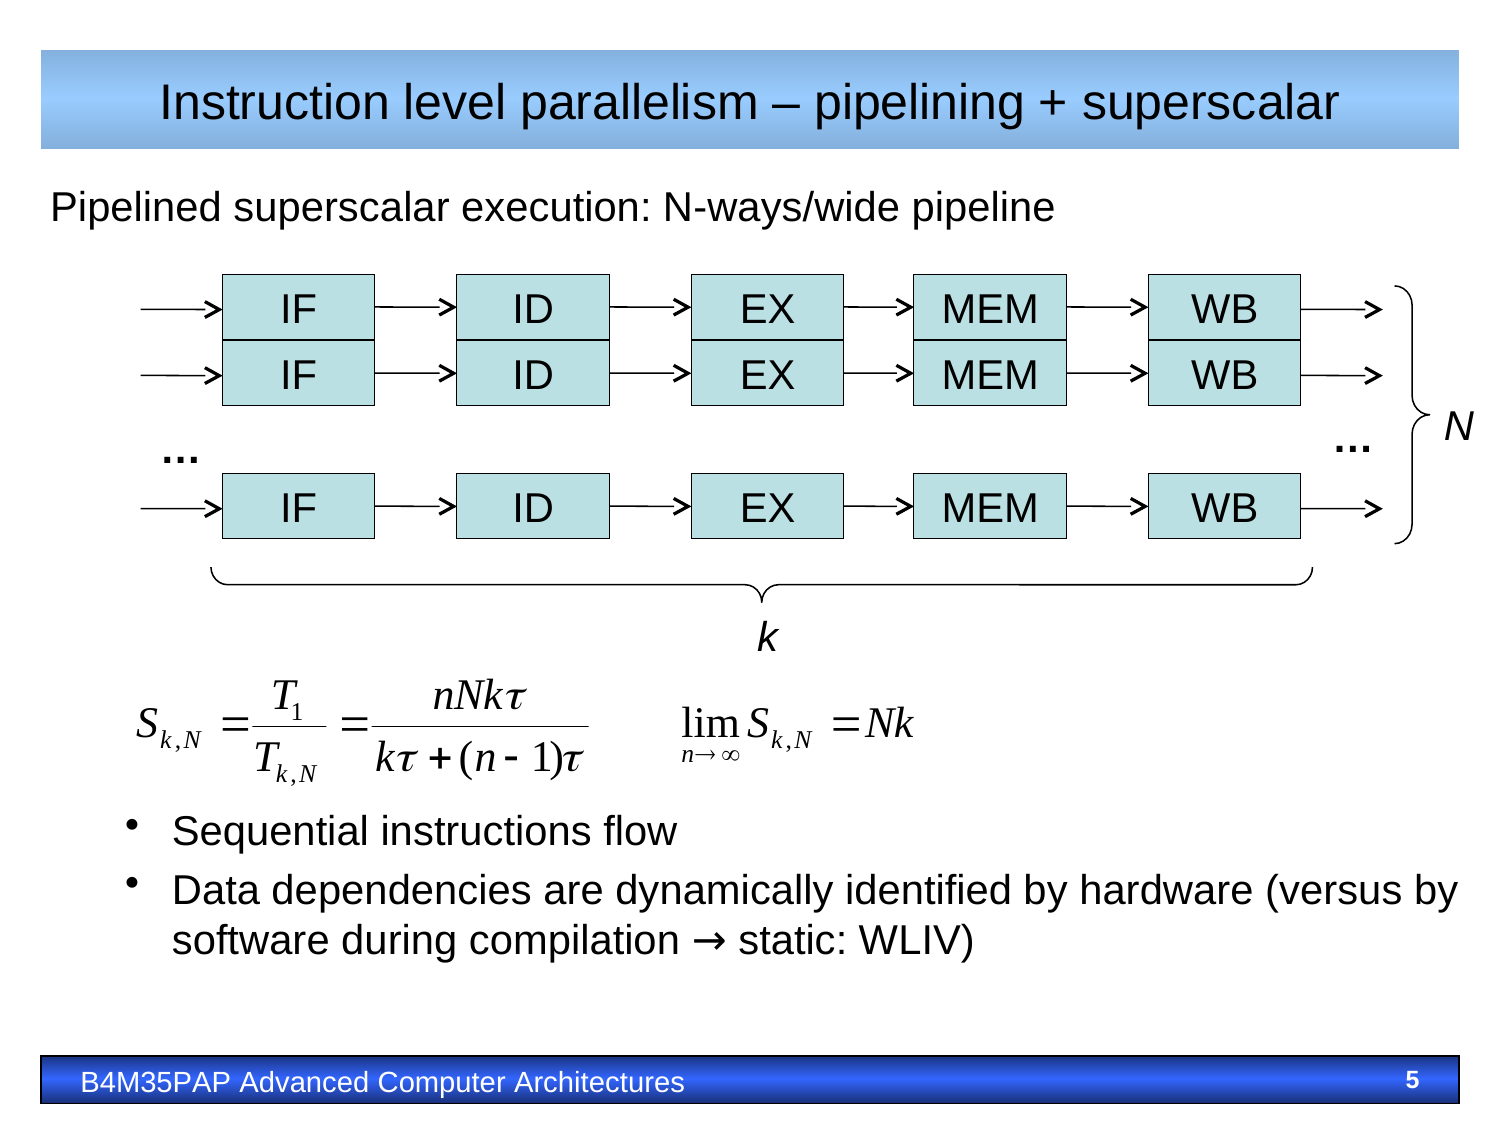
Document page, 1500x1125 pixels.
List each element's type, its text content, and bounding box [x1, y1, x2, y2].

text_box IF [222, 340, 375, 406]
text_box Pipelined superscalar execution: N-ways/wide pipeline Sequential instructions flow Data dependencies are dynamically identified by hardware (versus by software during compilation → static: WLIV) [35, 172, 1477, 1000]
text_box … [140, 414, 222, 481]
text_box MEM [913, 274, 1067, 340]
text_box WB [1148, 274, 1301, 340]
text_box WB [1148, 473, 1301, 539]
text_box EX [691, 274, 844, 340]
text_box MEM [913, 473, 1067, 539]
text_box ID [456, 340, 610, 406]
text_box … [1312, 403, 1394, 469]
text_box IF [222, 473, 375, 539]
text_box MEM [913, 340, 1067, 406]
text_box EX [691, 473, 844, 539]
text_box N [1417, 391, 1500, 457]
text_box ID [456, 473, 610, 539]
text_box ID [456, 274, 610, 340]
text_box IF [222, 274, 375, 340]
title Instruction level parallelism – pipelining + superscalar [41, 50, 1459, 149]
text_box k [726, 602, 809, 667]
text_box WB [1148, 340, 1301, 406]
text_box EX [691, 340, 844, 406]
chart [128, 667, 926, 796]
